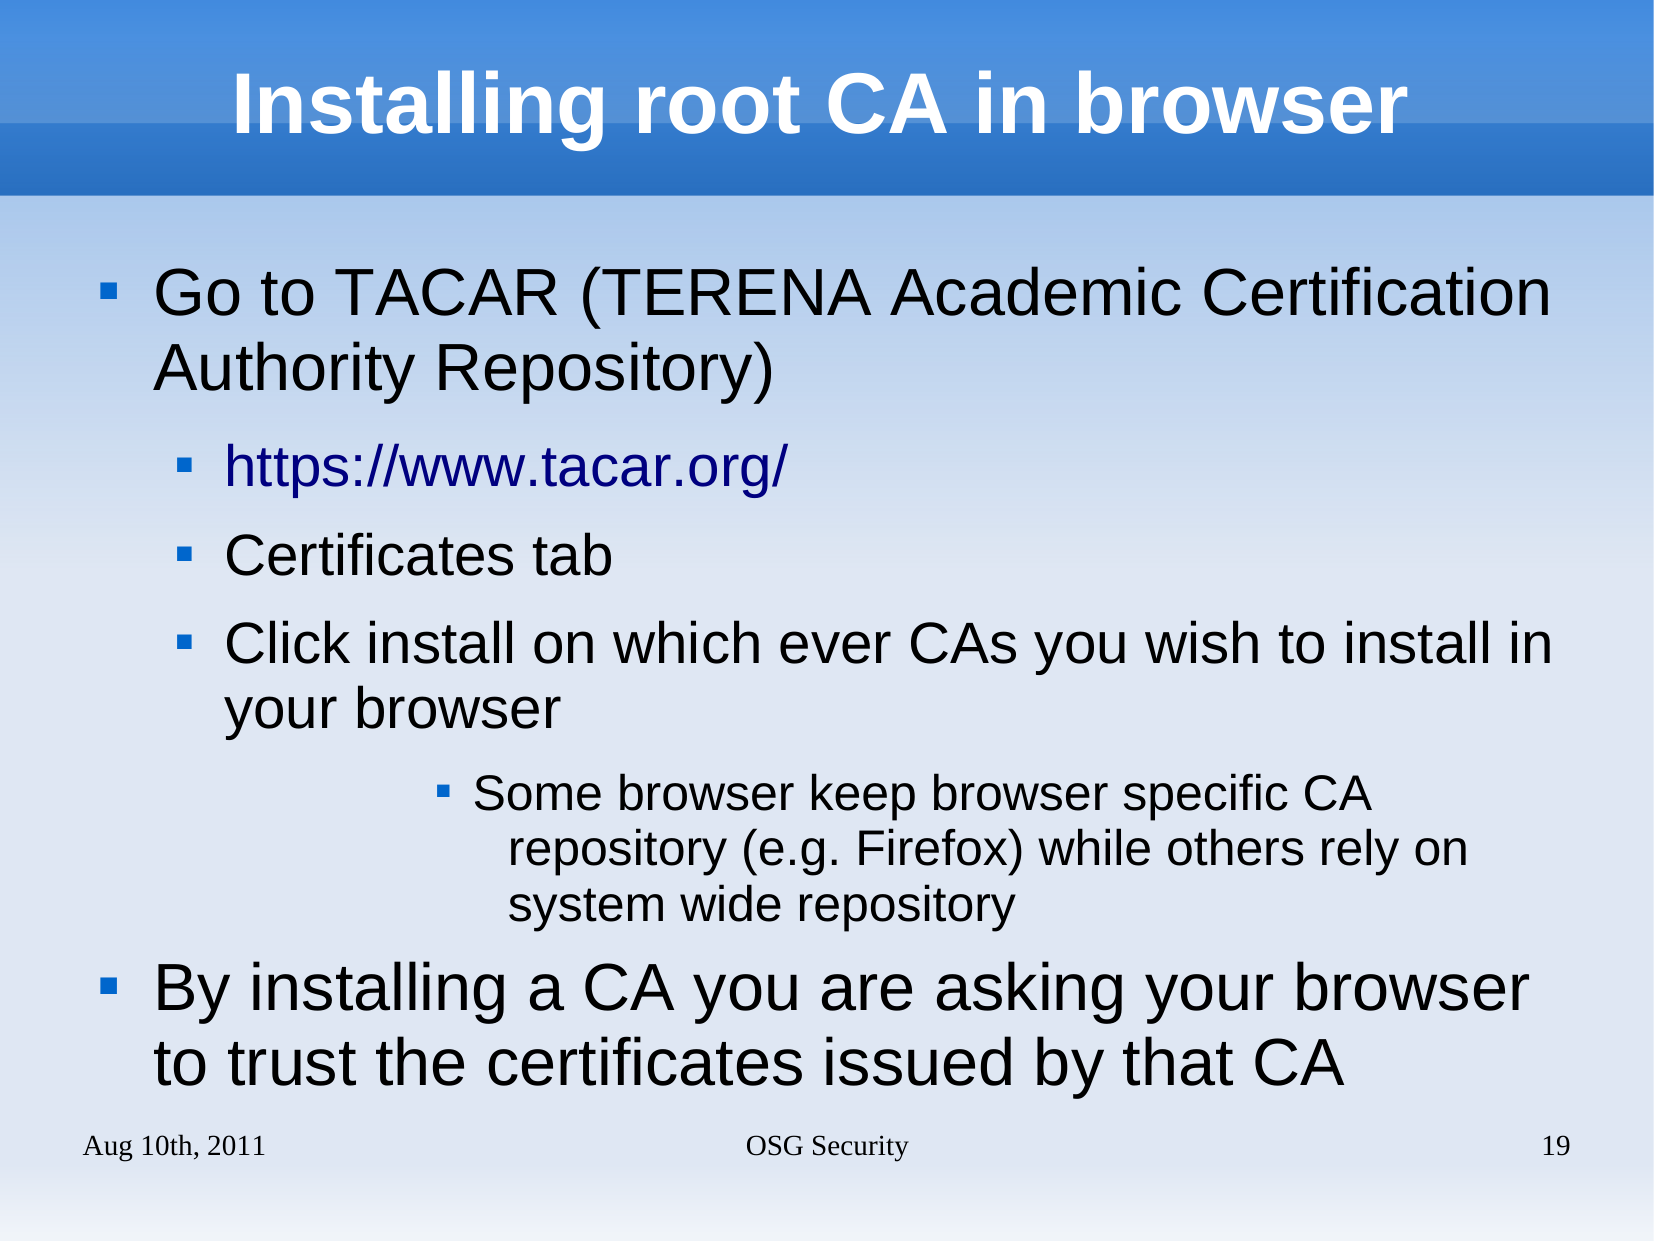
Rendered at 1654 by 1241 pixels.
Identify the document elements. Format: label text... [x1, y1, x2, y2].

title Installing root CA in browser [76, 0, 1565, 208]
picture [0, 0, 1654, 1241]
list Go to TACAR (TERENA Academic Certification Authority Repository) https://www.tacar.org/ Certificates tab Click install on which ever CAs you wish to install in your browser Some browser keep browser specific CA repository (e.g. Firefox) while others rely on system wide repository By installing a CA you are asking your browser to trust the certificates issued by that CA [82, 254, 1571, 1100]
